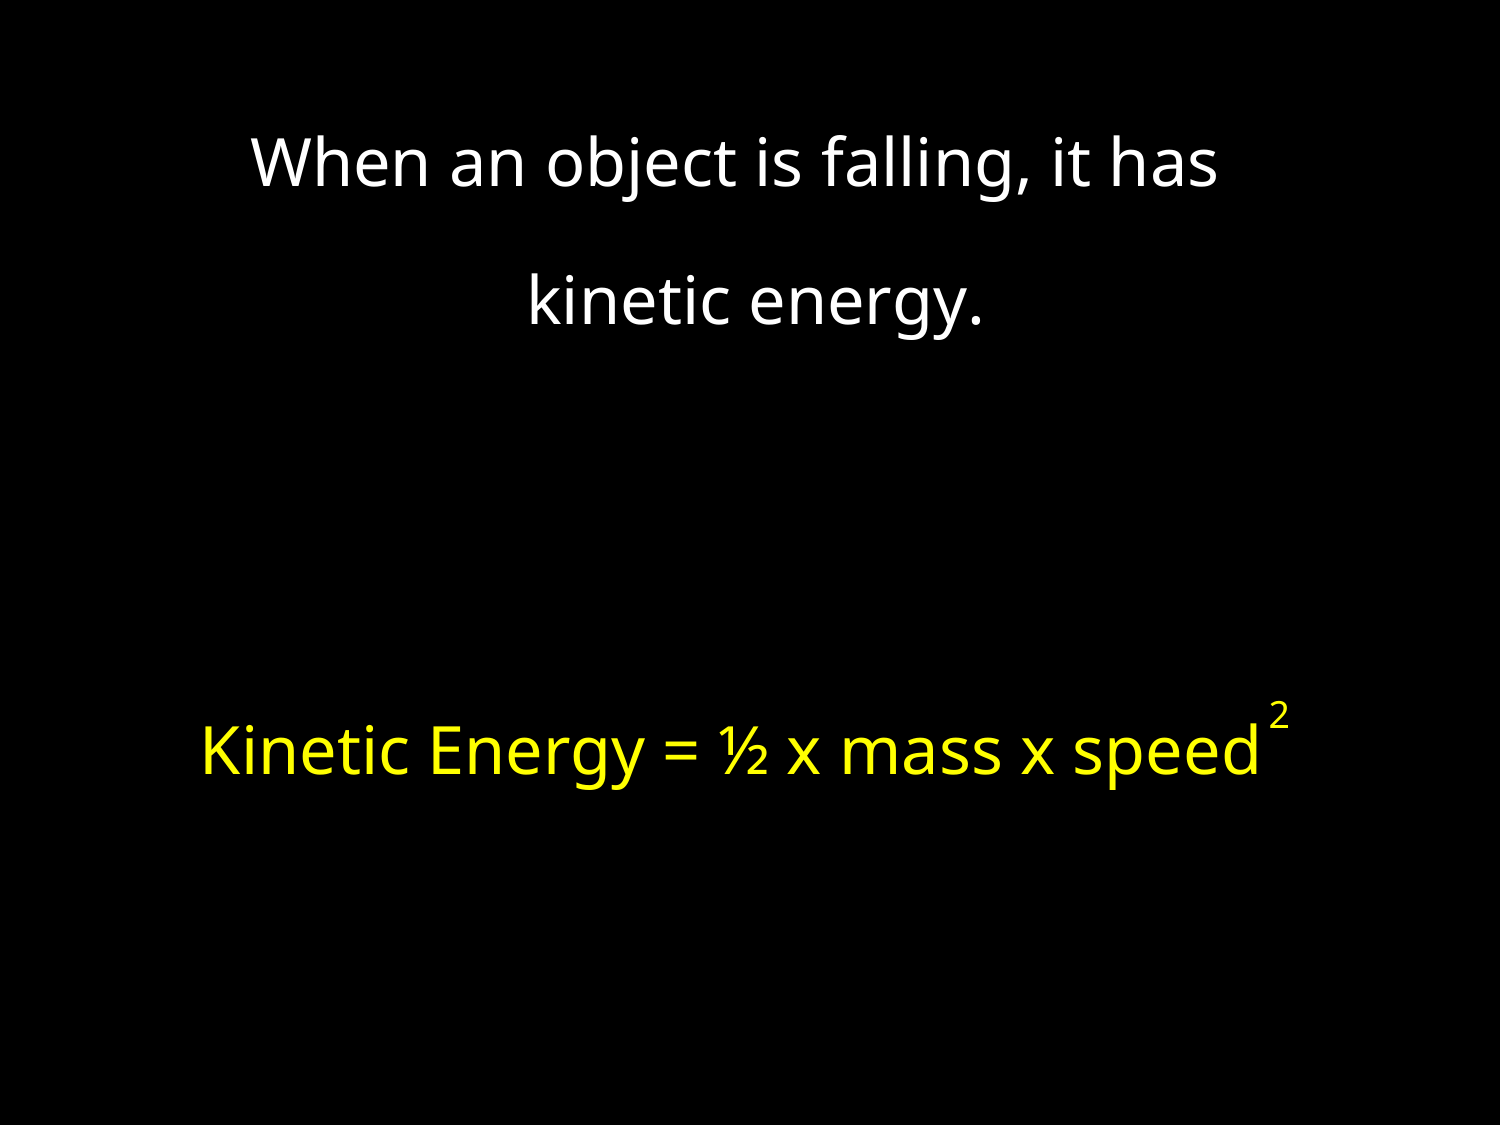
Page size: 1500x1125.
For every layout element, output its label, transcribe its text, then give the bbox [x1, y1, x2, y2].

text_box 2 [1253, 683, 1305, 744]
text_box When an object is falling, it has [235, 112, 1236, 208]
text_box Kinetic Energy = ½ x mass x speed [184, 699, 1279, 796]
text_box kinetic energy. [511, 249, 1001, 346]
